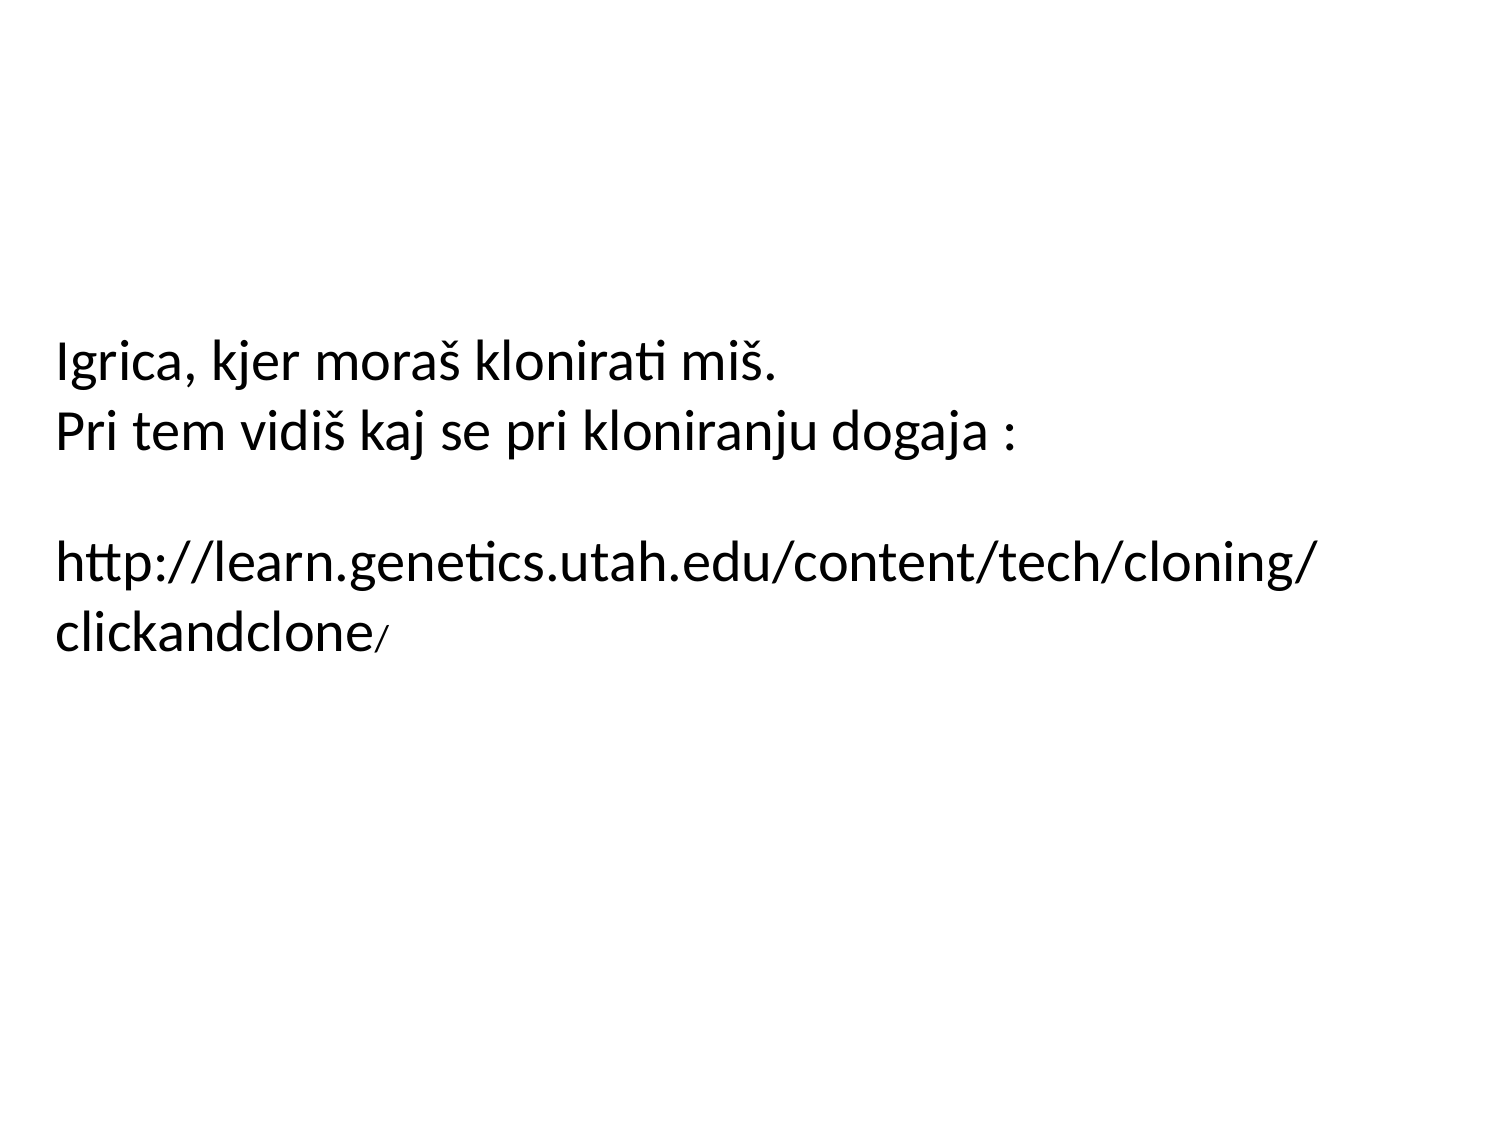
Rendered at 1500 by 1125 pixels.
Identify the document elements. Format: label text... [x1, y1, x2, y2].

text_box http://learn.genetics.utah.edu/content/tech/cloning/clickandclone/ [41, 515, 1400, 671]
text_box Igrica, kjer moraš klonirati miš. Pri tem vidiš kaj se pri kloniranju dogaja : [41, 314, 1046, 470]
